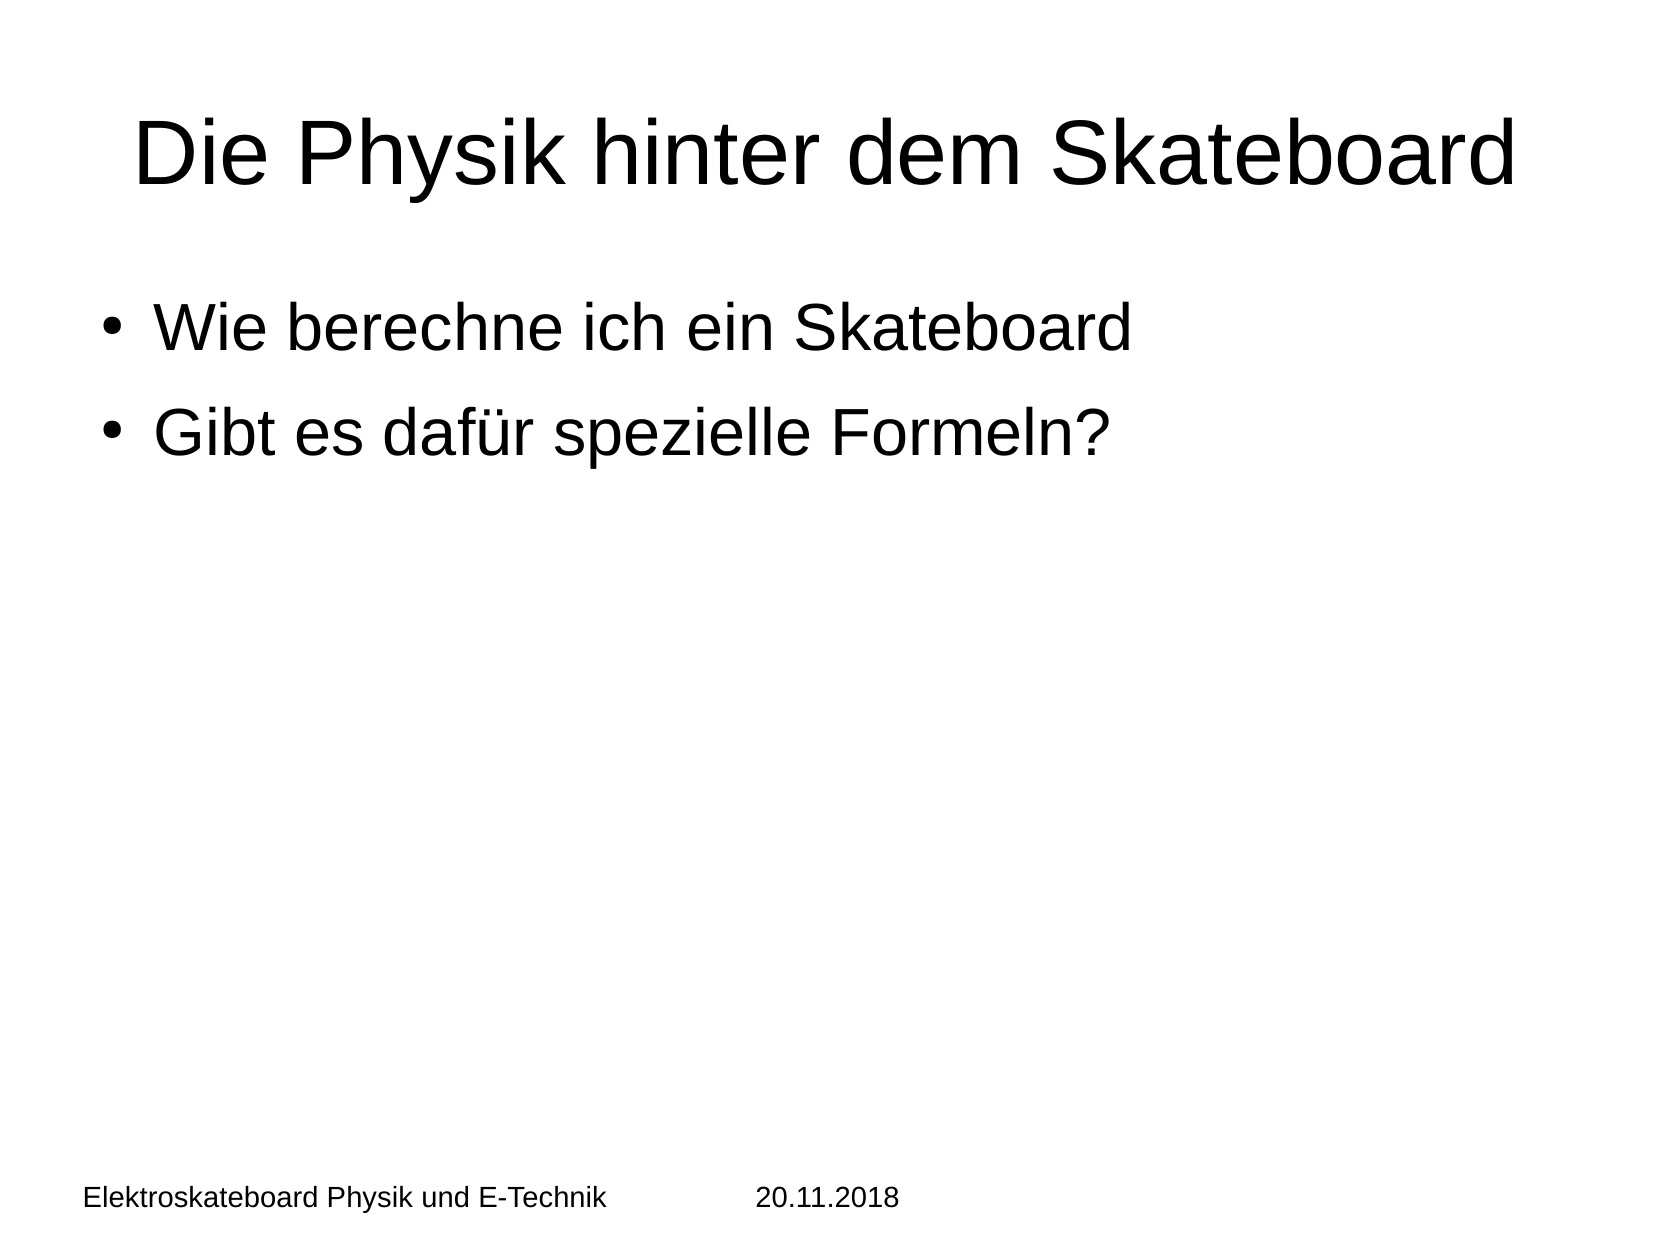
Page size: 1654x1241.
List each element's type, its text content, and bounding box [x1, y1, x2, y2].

title Die Physik hinter dem Skateboard [82, 49, 1571, 257]
list Wie berechne ich ein Skateboard Gibt es dafür spezielle Formeln? [82, 290, 1571, 1010]
